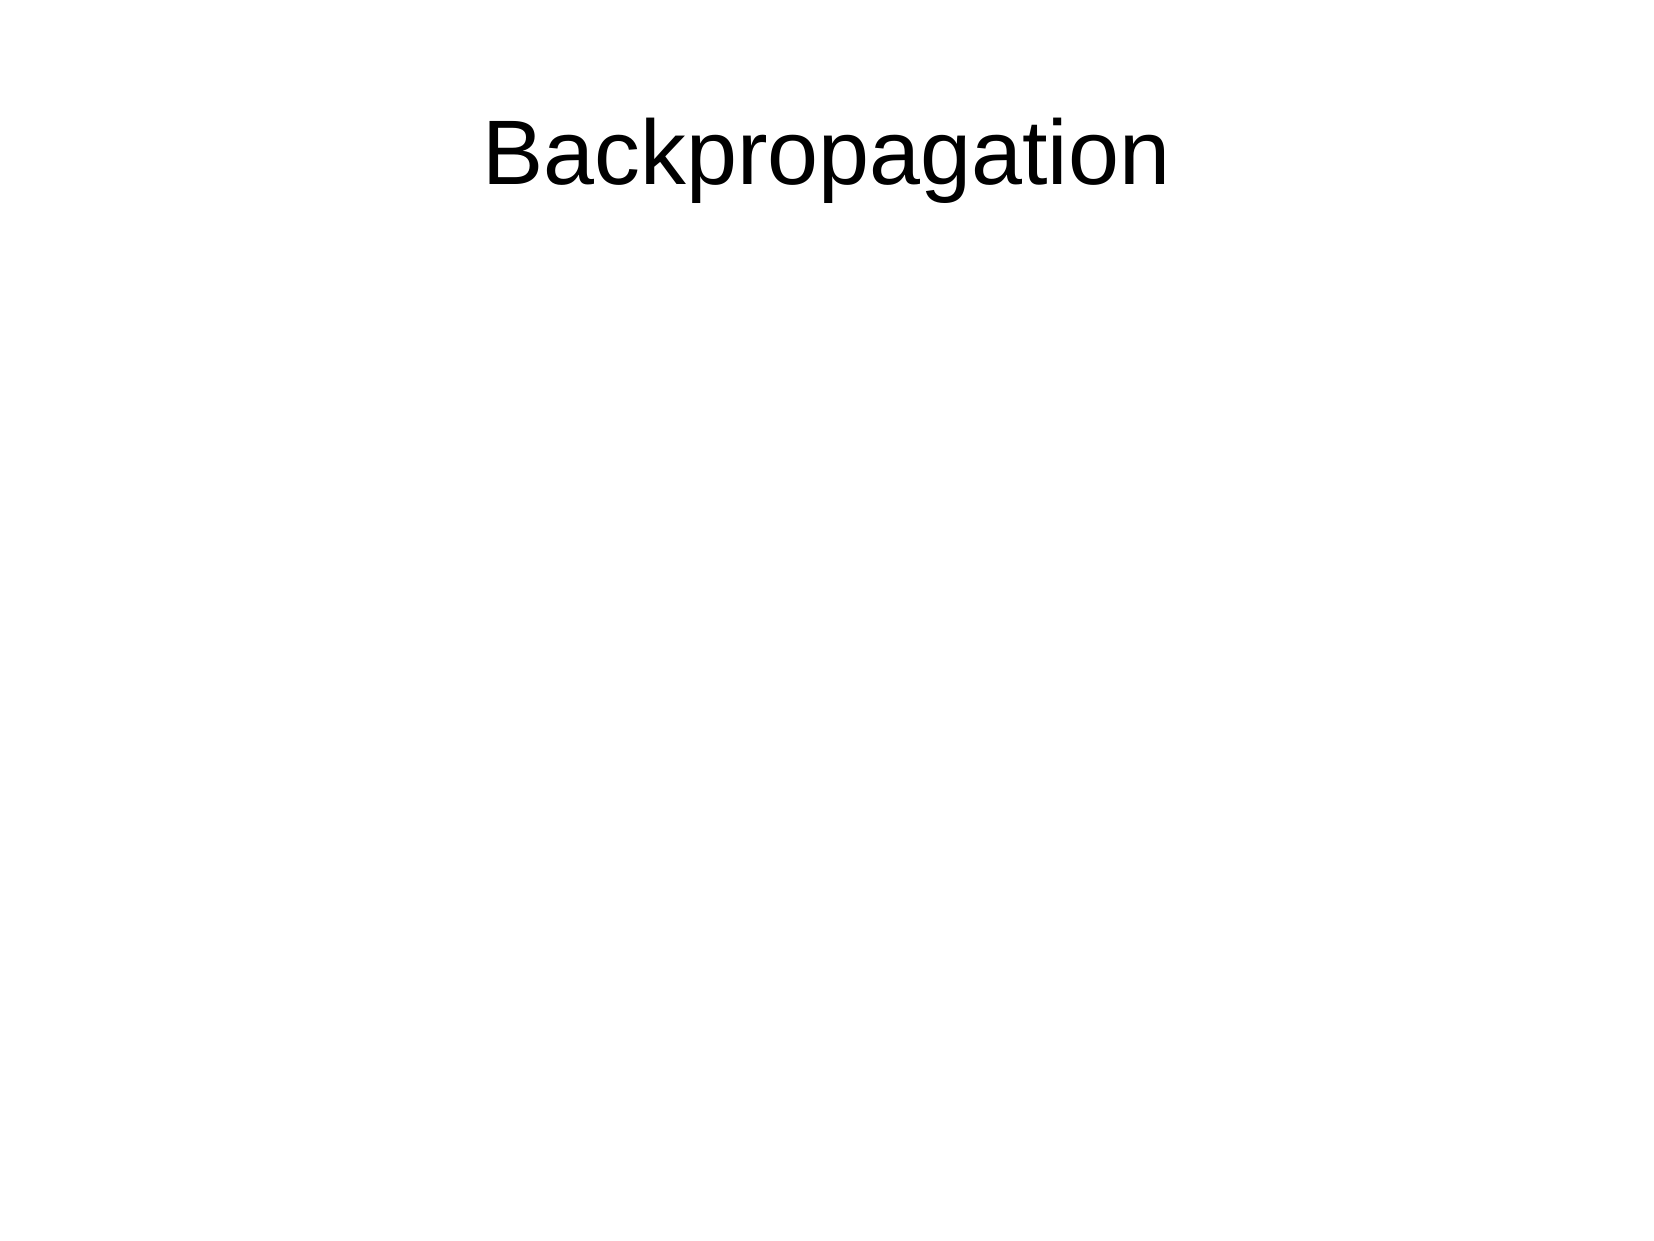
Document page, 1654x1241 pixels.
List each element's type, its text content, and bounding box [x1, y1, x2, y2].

title Backpropagation [82, 49, 1571, 257]
